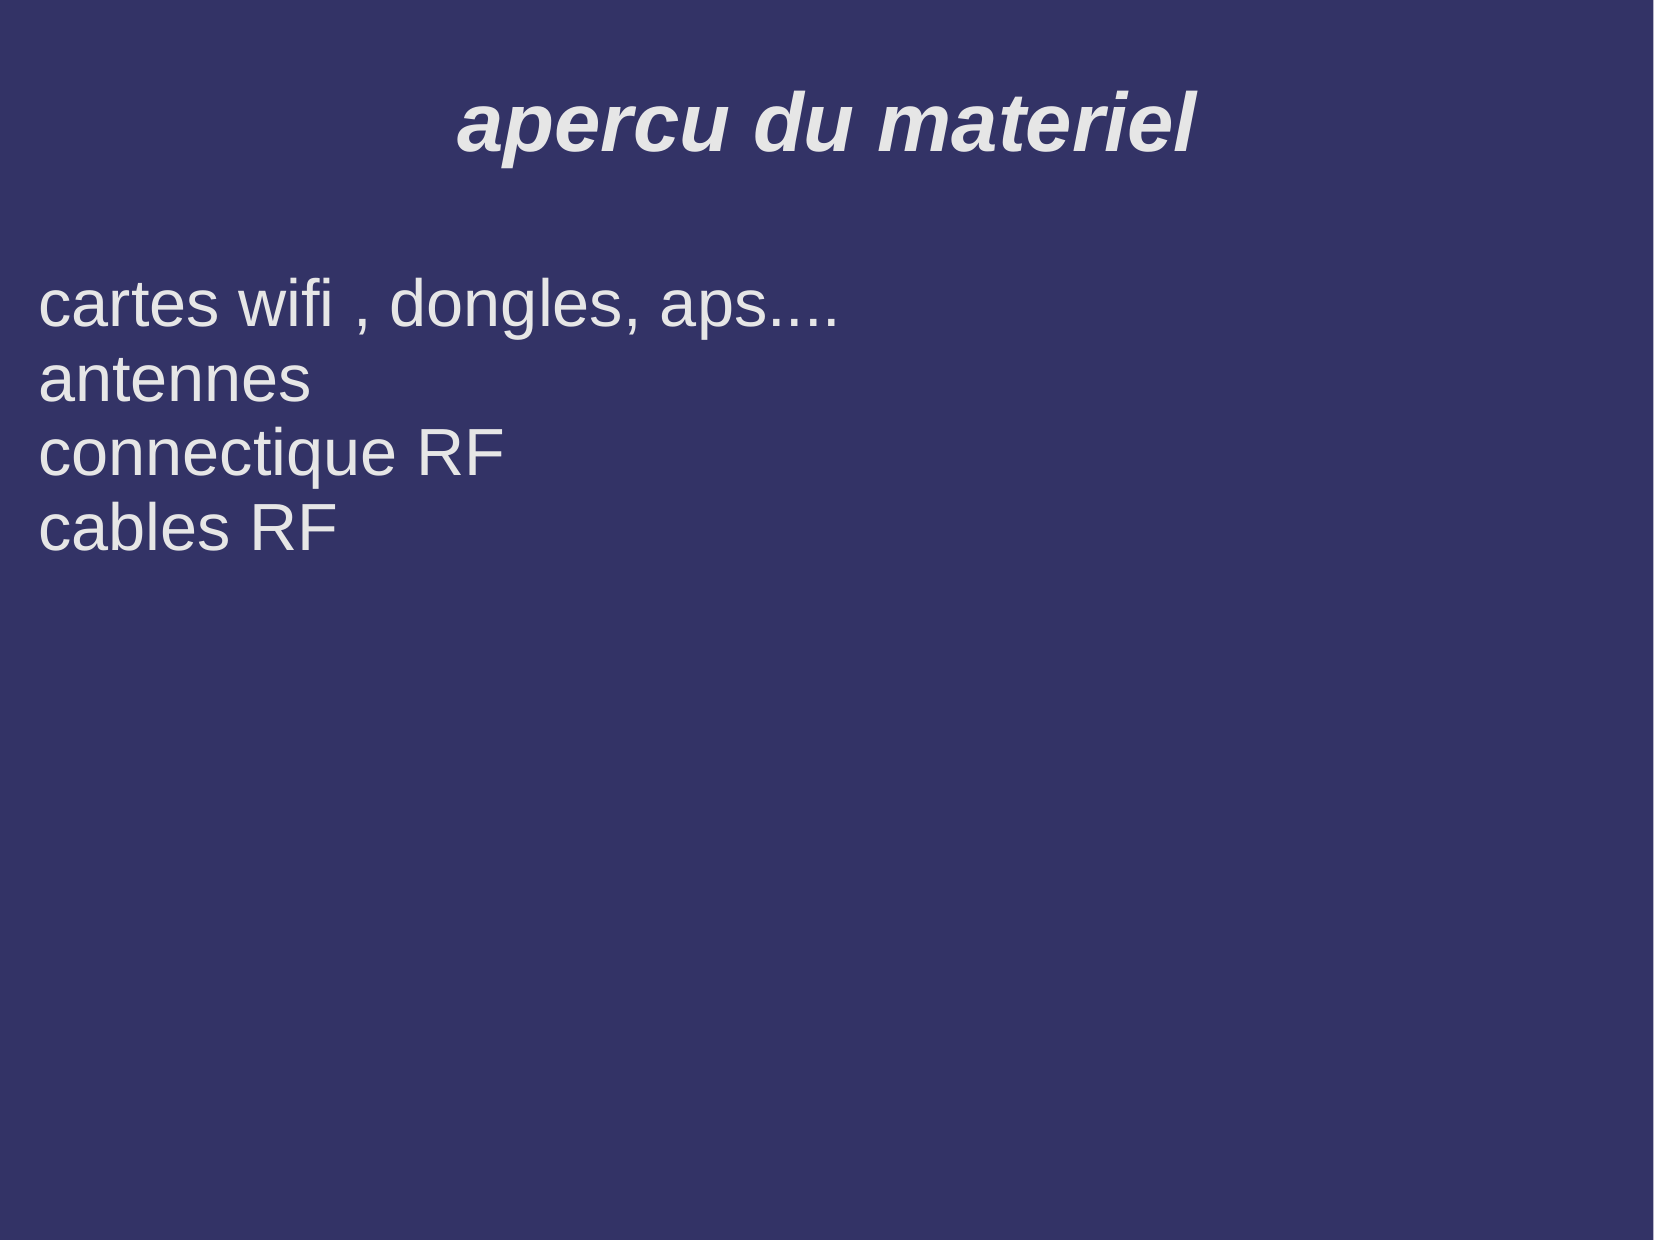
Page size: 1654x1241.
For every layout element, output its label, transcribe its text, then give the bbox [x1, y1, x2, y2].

list cartes wifi , dongles, aps.... antennes connectique RF cables RF [26, 265, 1418, 1048]
title apercu du materiel [121, 19, 1534, 227]
